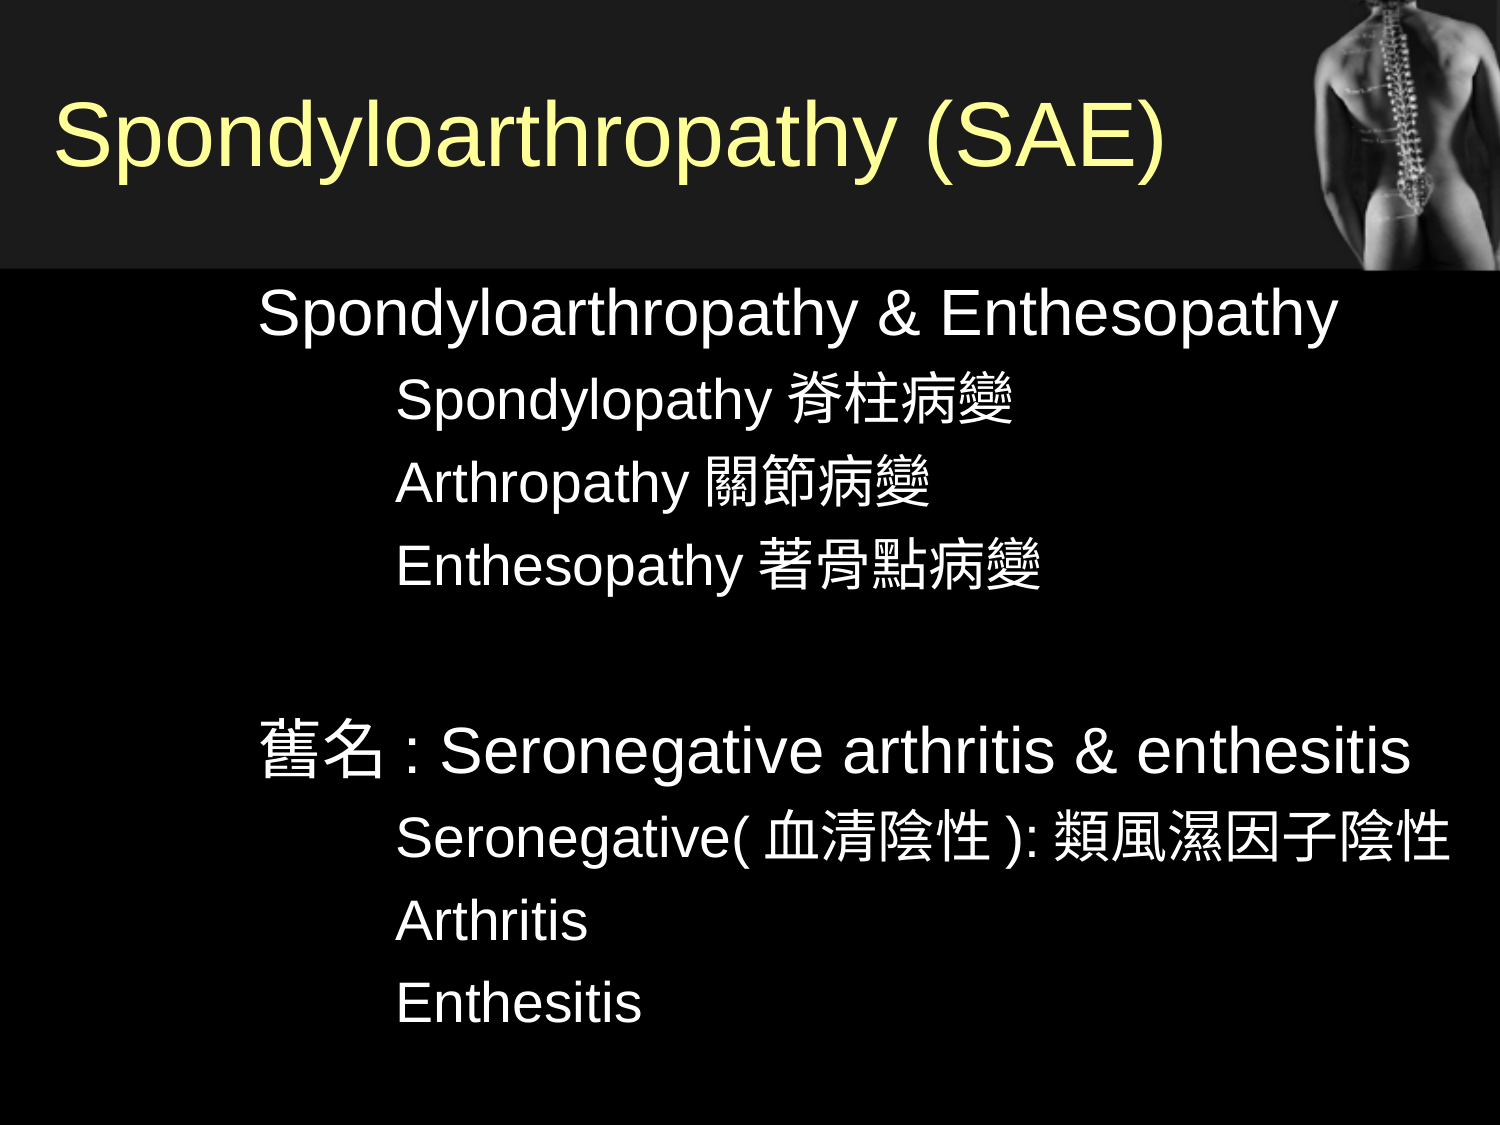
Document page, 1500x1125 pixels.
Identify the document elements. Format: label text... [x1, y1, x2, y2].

title Spondyloarthropathy (SAE) [37, 32, 1300, 228]
list Spondyloarthropathy & Enthesopathy Spondylopathy脊柱病變 Arthropathy關節病變 Enthesopathy著骨點病變 舊名: Seronegative arthritis & enthesitis Seronegative(血清陰性):類風濕因子陰性 Arthritis Enthesitis [187, 262, 1476, 1101]
